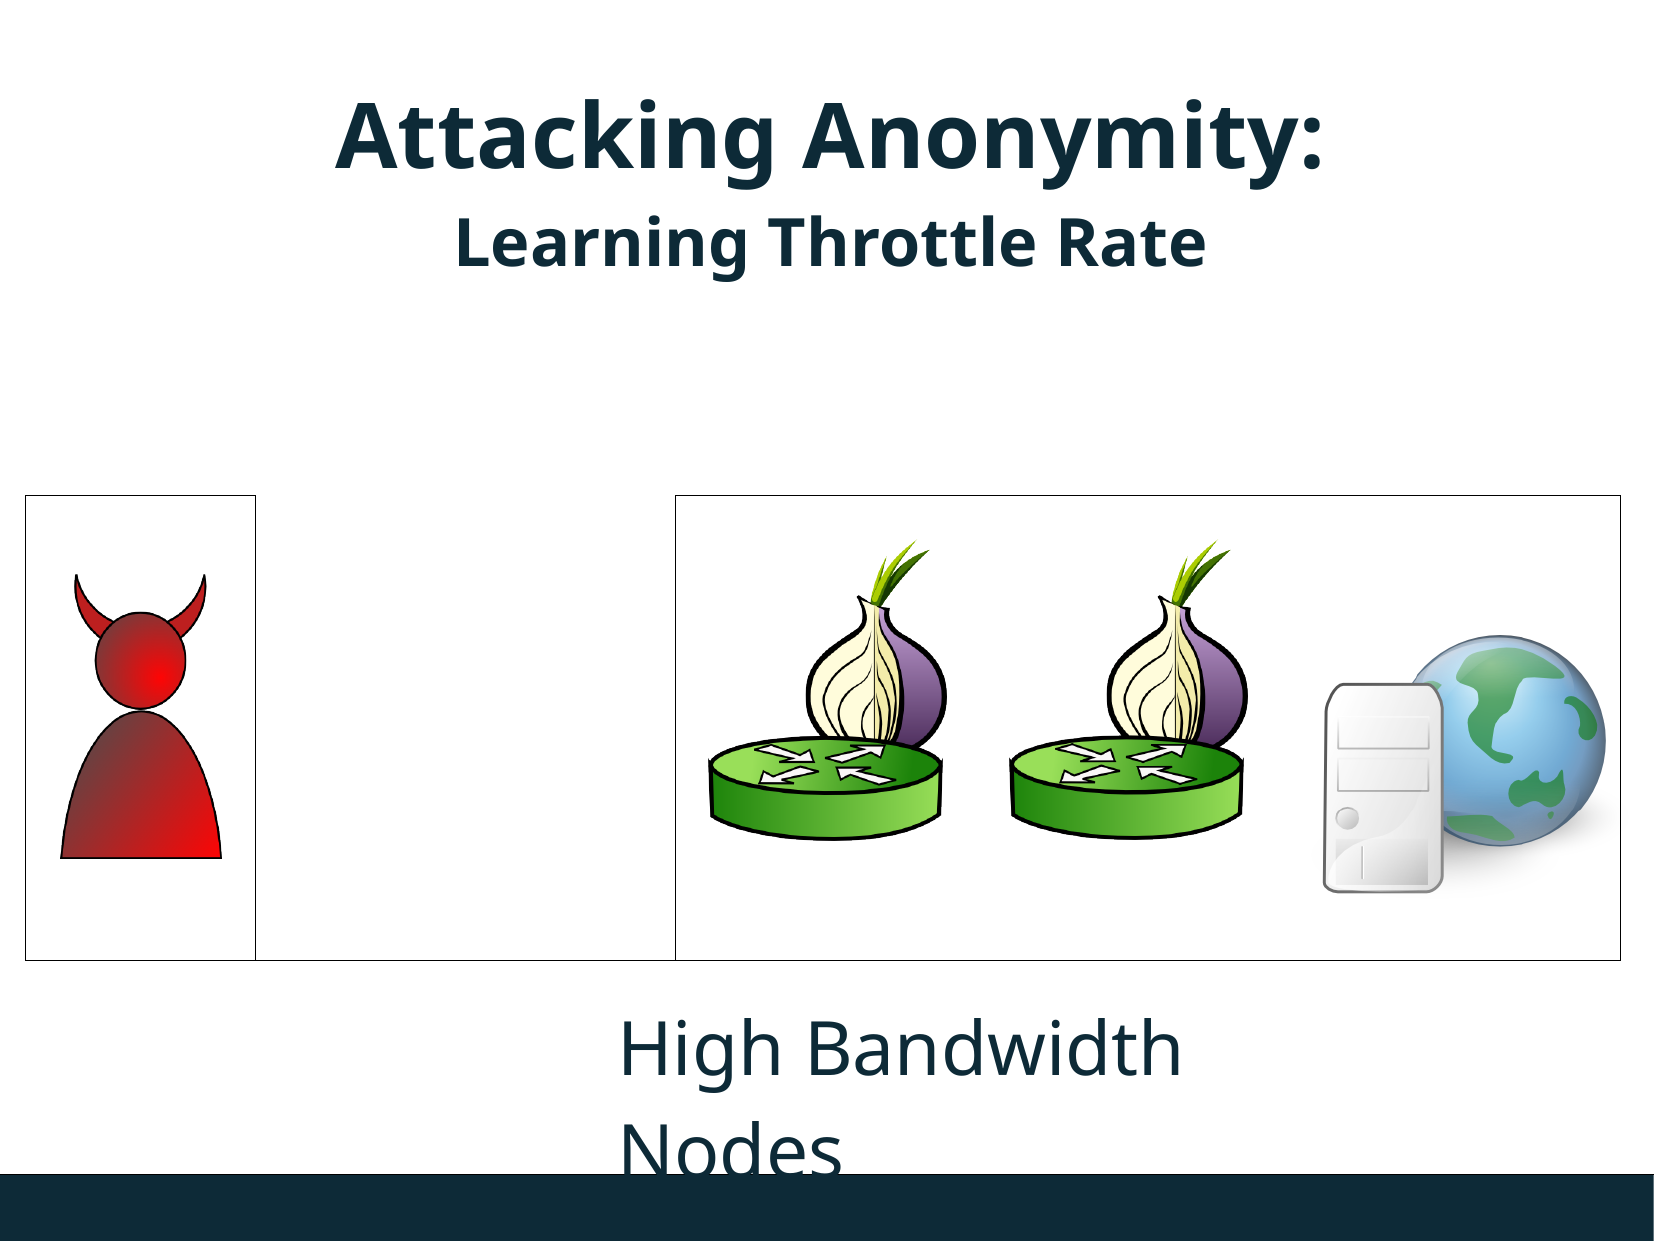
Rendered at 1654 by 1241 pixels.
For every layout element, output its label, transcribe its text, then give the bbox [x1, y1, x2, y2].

picture [1310, 635, 1620, 900]
picture [1001, 539, 1248, 841]
picture [60, 573, 222, 859]
text_box High Bandwidth Nodes [602, 988, 1383, 1089]
picture [1621, 635, 1629, 900]
picture [700, 539, 947, 841]
title Attacking Anonymity: Learning Throttle Rate [86, 74, 1575, 282]
